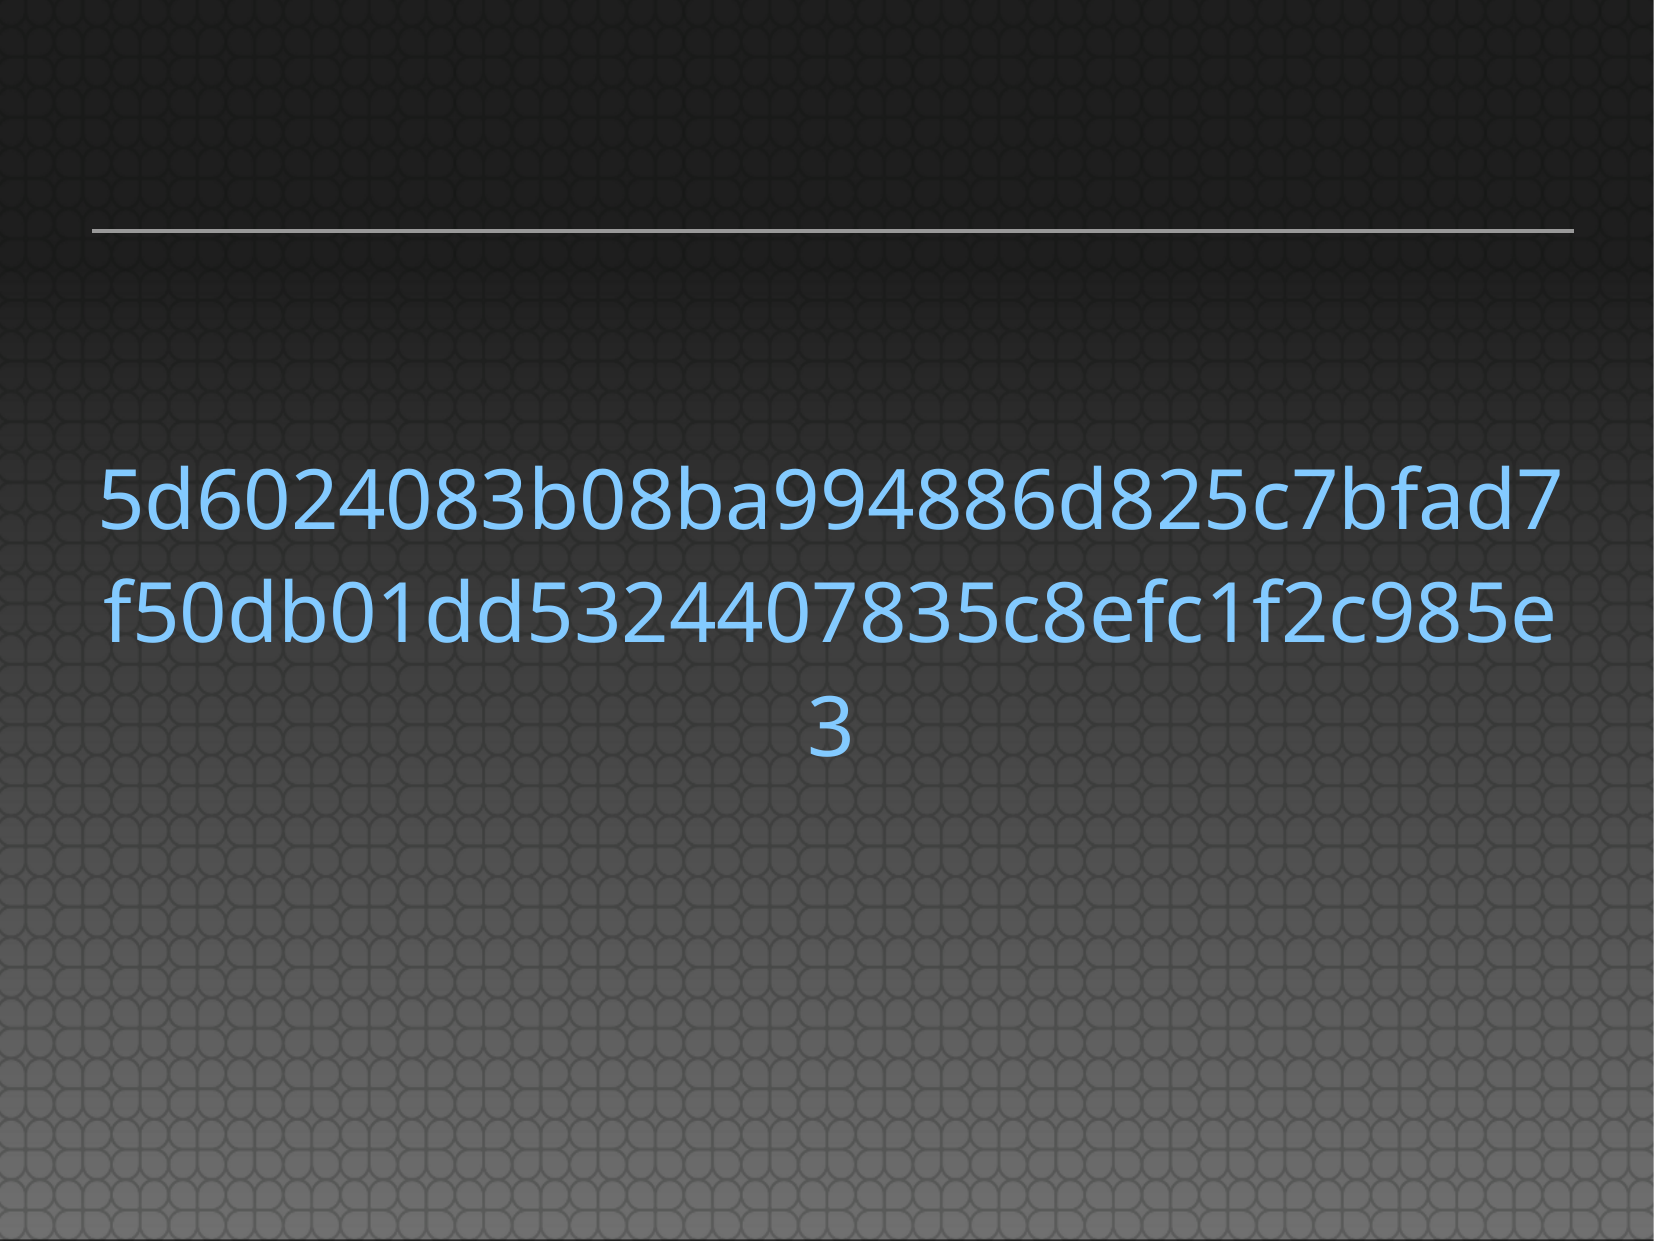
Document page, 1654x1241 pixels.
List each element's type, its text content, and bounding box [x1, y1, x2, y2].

subtitle 5d6024083b08ba994886d825c7bfad7f50db01dd5324407835c8efc1f2c985e3 [86, 112, 1576, 1109]
picture [0, 0, 1654, 1241]
